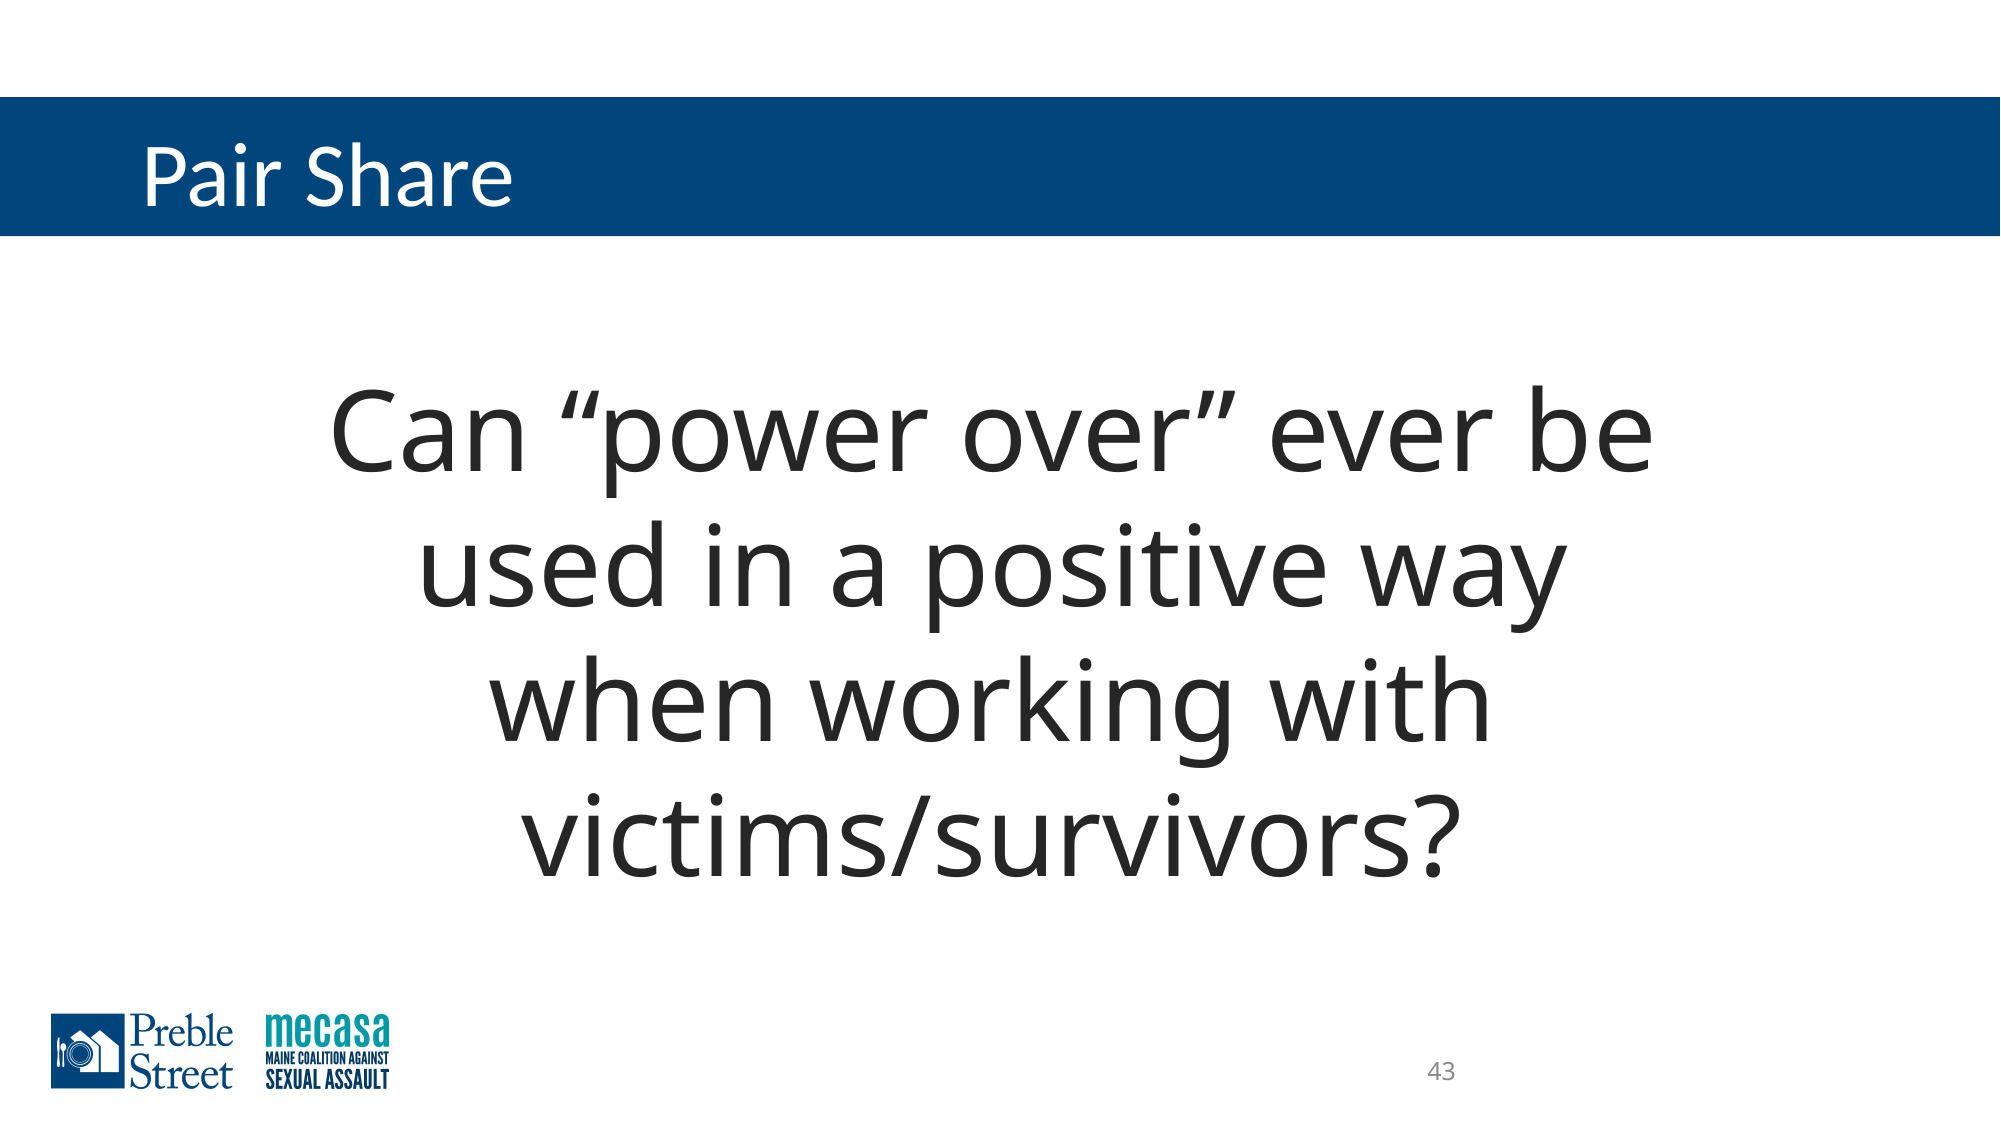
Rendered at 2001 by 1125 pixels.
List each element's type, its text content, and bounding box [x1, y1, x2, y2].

slide_number 43 [1412, 1042, 1863, 1103]
text_box Pair Share [126, 107, 649, 232]
title Can “power over” ever be used in a positive way when working with victims/survivors? [281, 303, 1704, 955]
